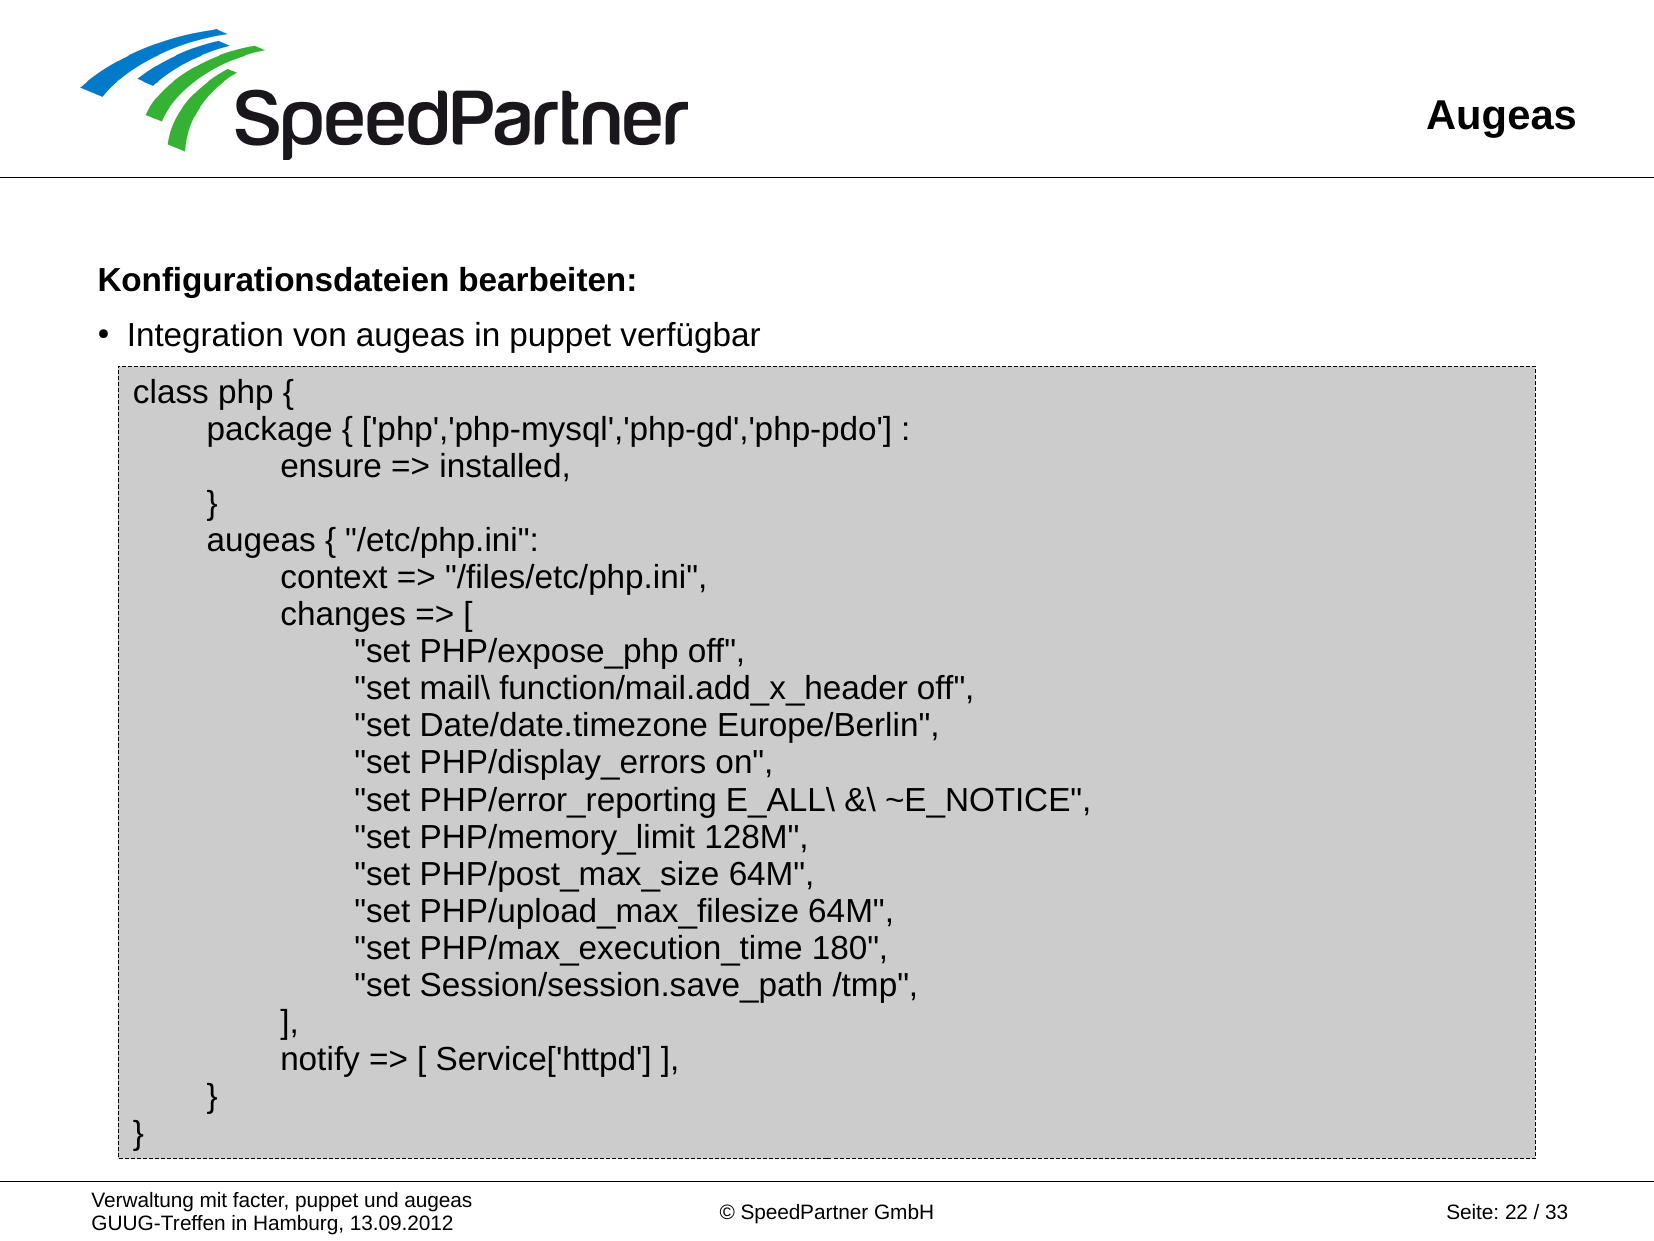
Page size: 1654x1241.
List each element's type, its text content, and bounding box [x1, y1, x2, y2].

text_box Konfigurationsdateien bearbeiten: Integration von augeas in puppet verfügbar [82, 253, 1565, 1177]
text_box class php { package { ['php','php-mysql','php-gd','php-pdo'] : ensure => installed, } augeas { "/etc/php.ini": context => "/files/etc/php.ini", changes => [ "set PHP/expose_php off", "set mail\ function/mail.add_x_header off", "set Date/date.timezone Europe/Berlin", "set PHP/display_errors on", "set PHP/error_reporting E_ALL\ &\ ~E_NOTICE", "set PHP/memory_limit 128M", "set PHP/post_max_size 64M", "set PHP/upload_max_filesize 64M", "set PHP/max_execution_time 180", "set Session/session.save_path /tmp", ], notify => [ Service['httpd'] ], } } [118, 366, 1536, 1159]
picture [80, 29, 688, 160]
title Augeas [590, 70, 1577, 160]
